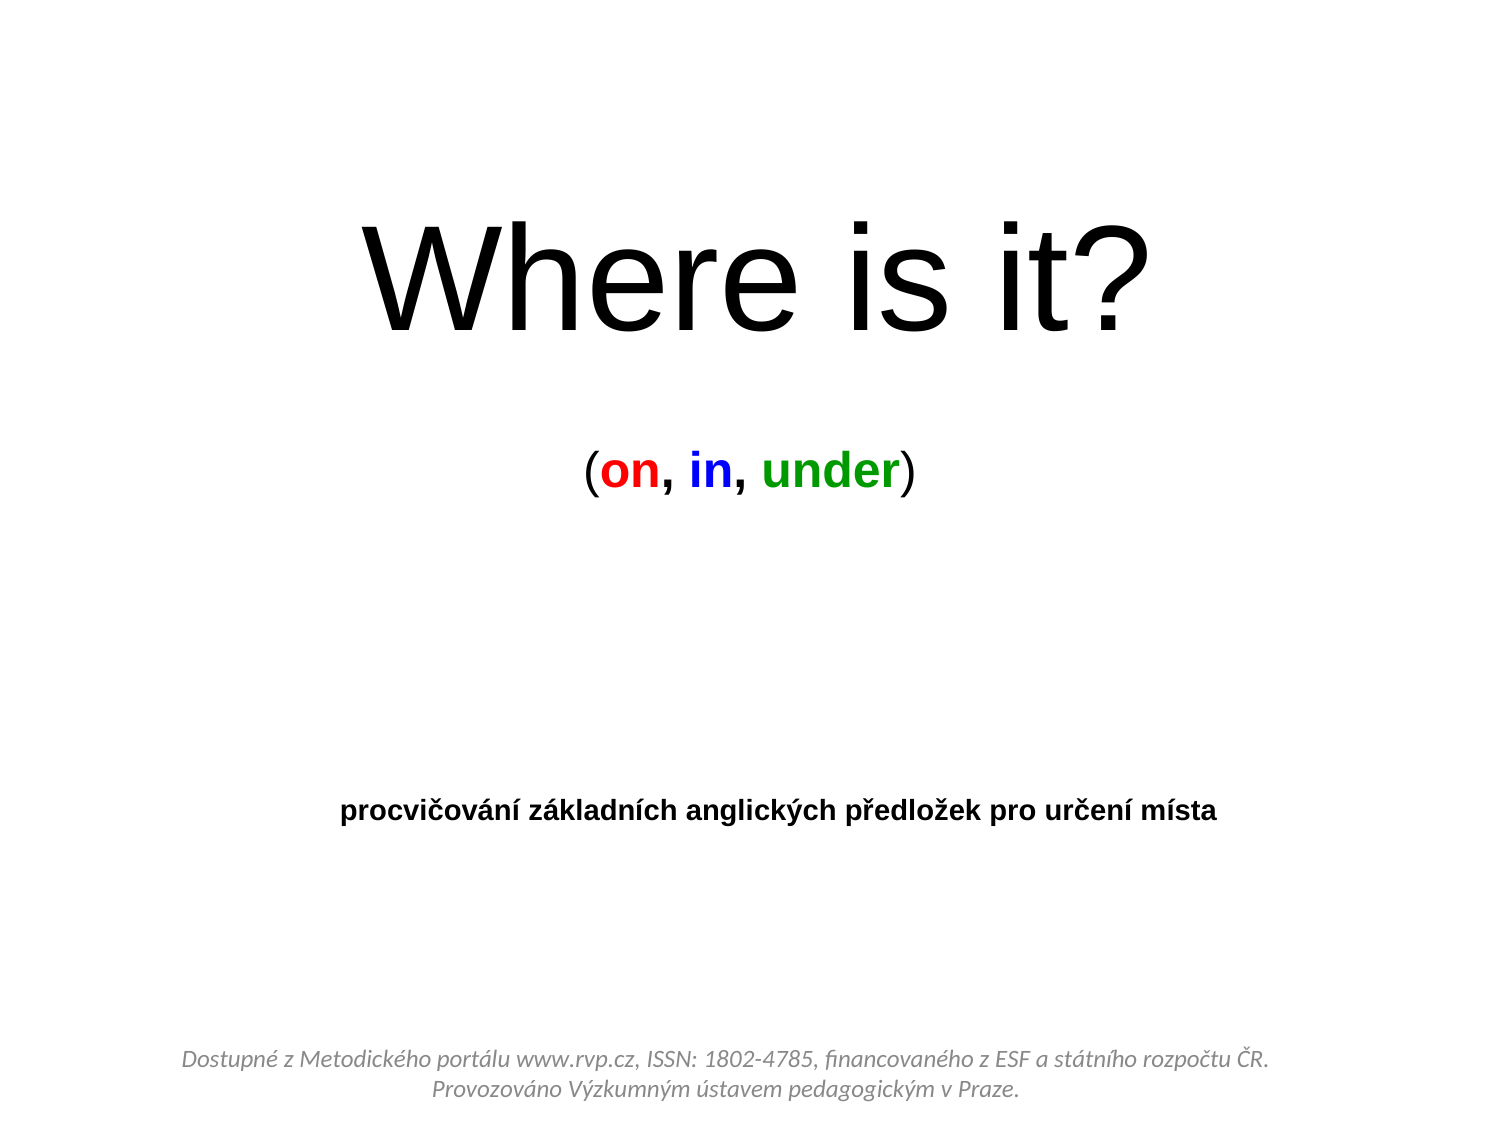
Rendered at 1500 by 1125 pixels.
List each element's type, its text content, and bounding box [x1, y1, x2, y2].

title (on, in, under) [112, 349, 1388, 591]
text_box procvičování základních anglických předložek pro určení místa [253, 786, 1304, 854]
text_box Where is it? [312, 172, 1203, 369]
text_box Dostupné z Metodického portálu www.rvp.cz, ISSN: 1802-4785, financovaného z ESF a státního rozpočtu ČR. Provozováno Výzkumným ústavem pedagogickým v Praze. [105, 1042, 1348, 1103]
